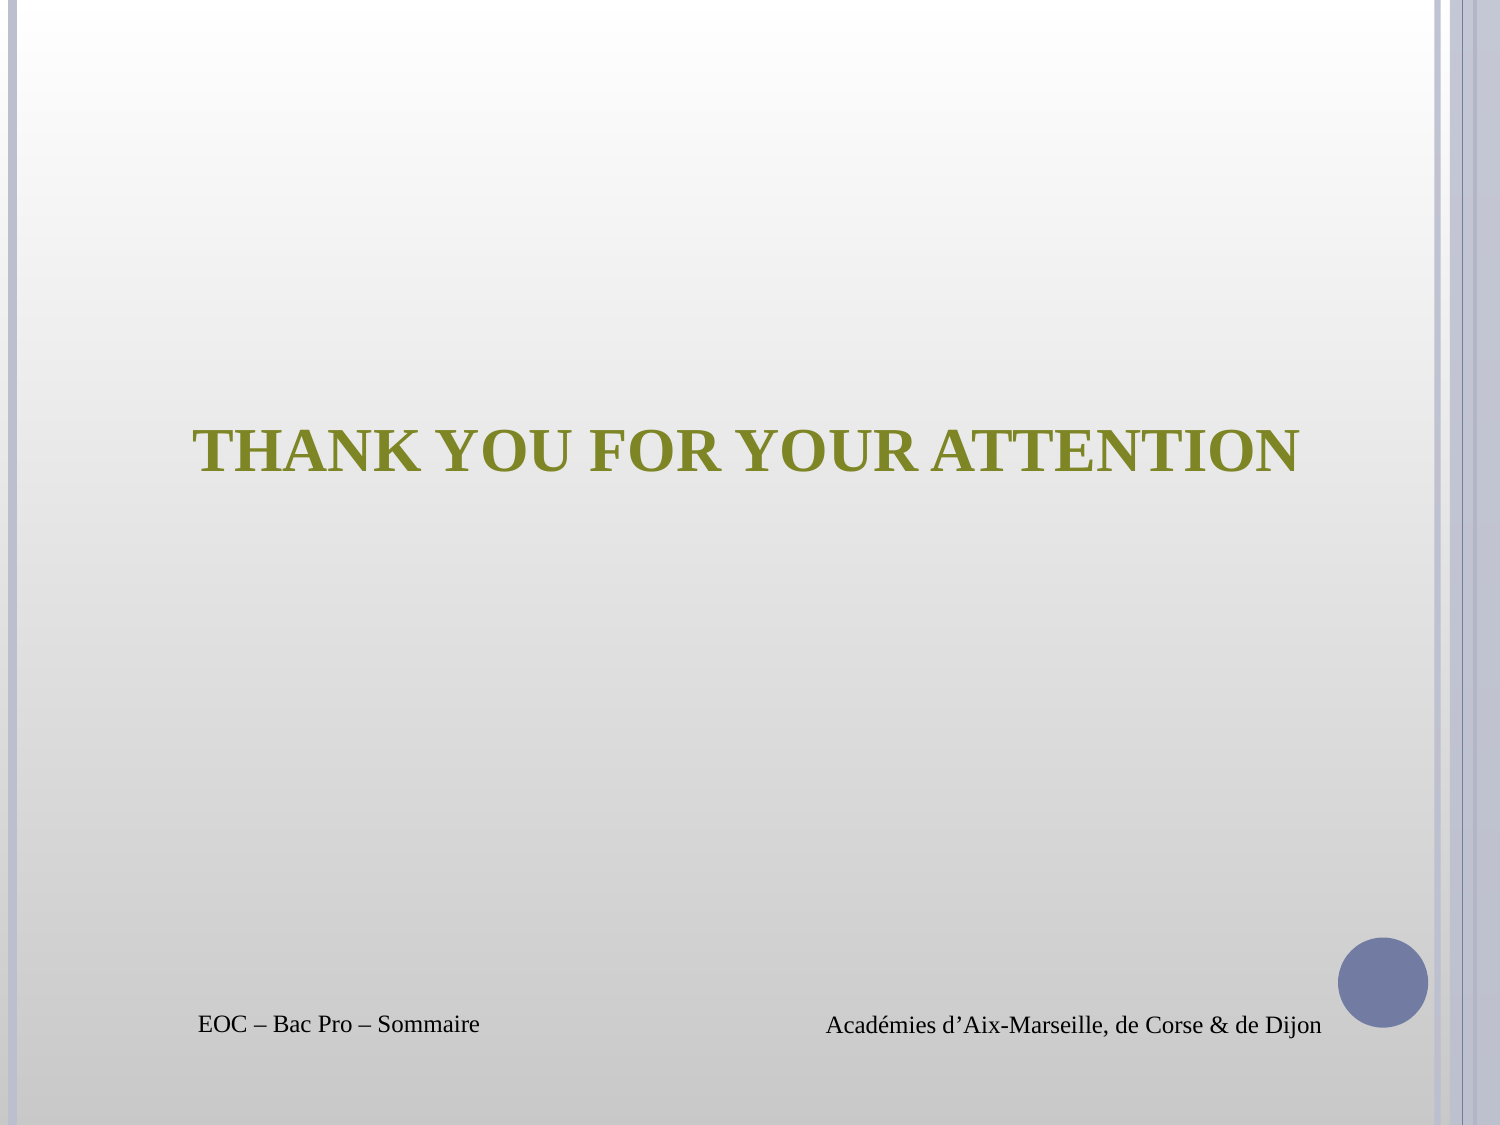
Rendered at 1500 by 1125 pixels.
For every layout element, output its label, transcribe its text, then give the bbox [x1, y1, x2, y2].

text_box Académies d’Aix-Marseille, de Corse & de Dijon [442, 1000, 1338, 1071]
text_box EOC – Bac Pro – Sommaire [183, 999, 783, 1070]
title THANK YOU FOR YOUR ATTENTION [166, 371, 1329, 492]
